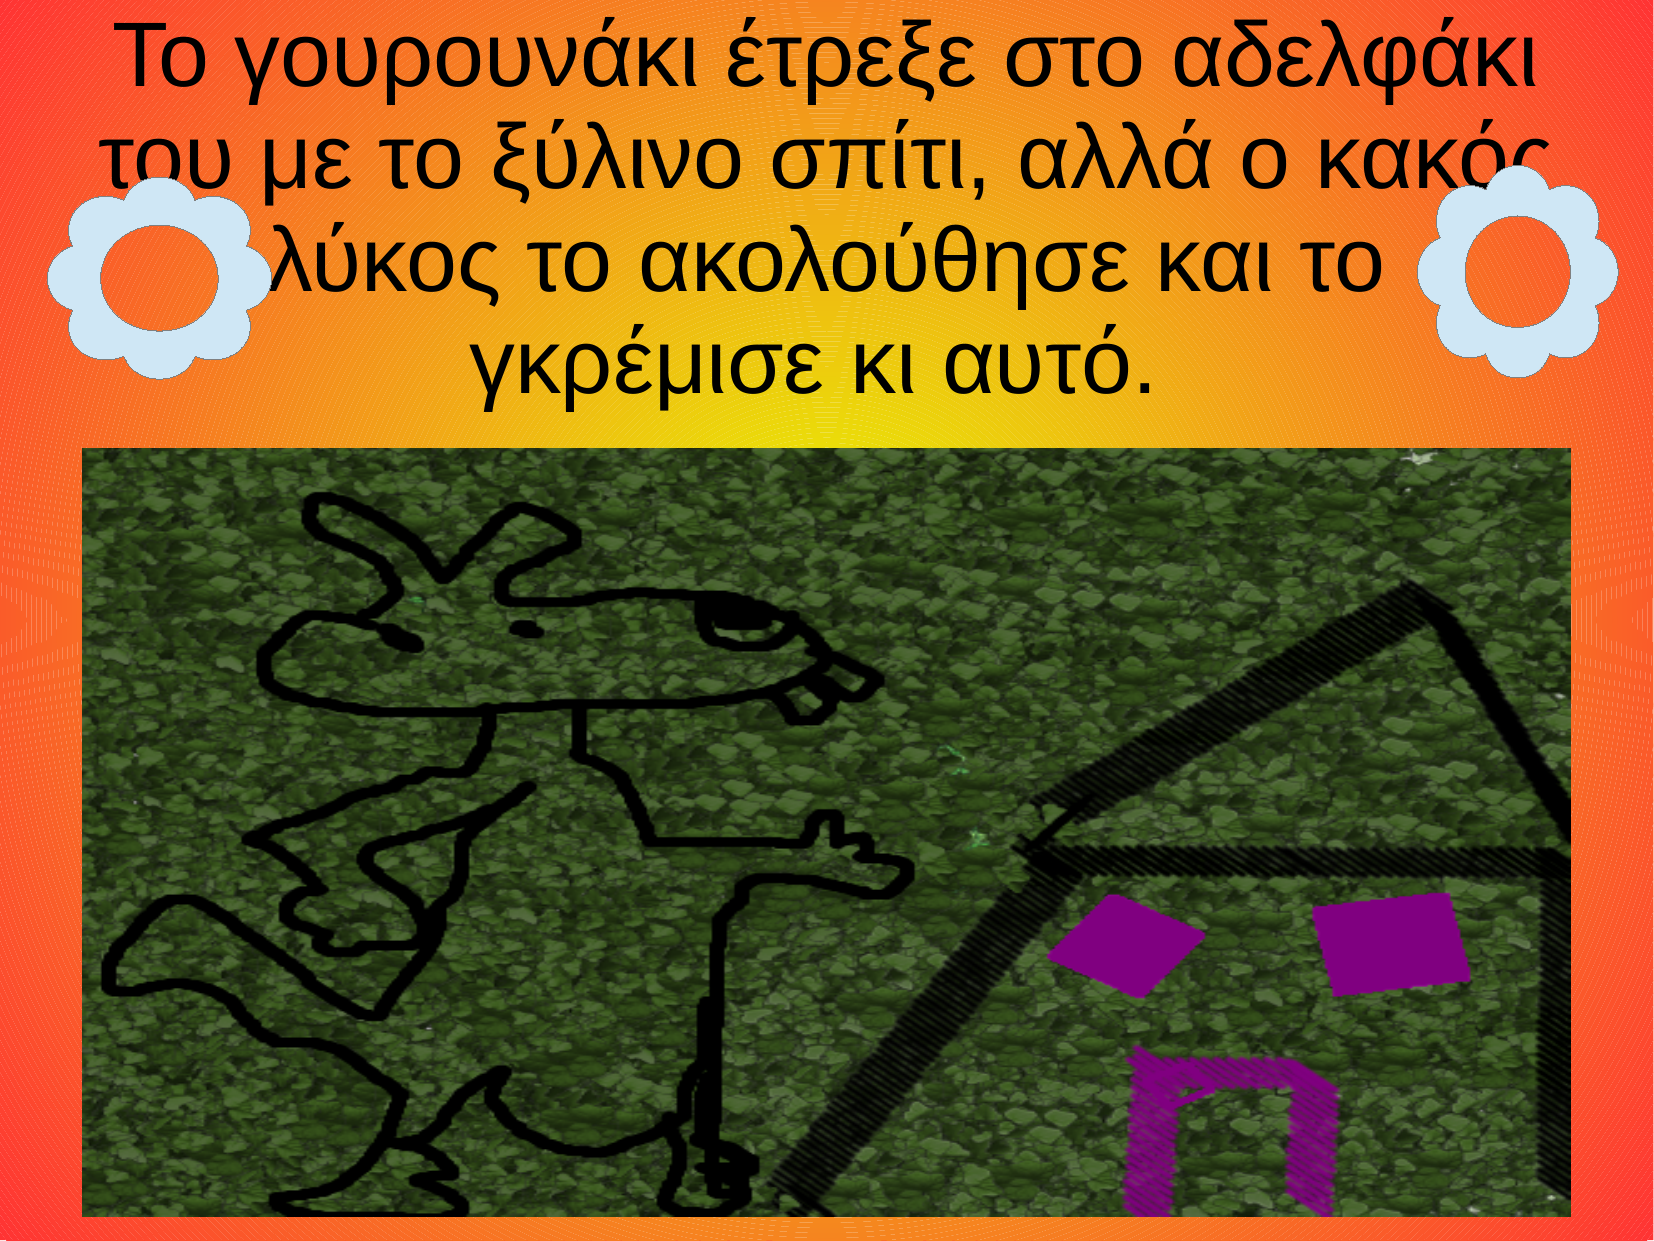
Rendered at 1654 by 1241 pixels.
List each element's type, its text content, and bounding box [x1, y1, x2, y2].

text_box [1417, 165, 1619, 378]
title Το γουρουνάκι έτρεξε στο αδελφάκι του με το ξύλινο σπίτι, αλλά ο κακός λύκος το ακολούθησε και το γκρέμισε κι αυτό. [101, 226, 218, 331]
picture [82, 448, 1571, 1217]
text_box [47, 177, 272, 380]
title Το γουρουνάκι έτρεξε στο αδελφάκι του με το ξύλινο σπίτι, αλλά ο κακός λύκος το ακολούθησε και το γκρέμισε κι αυτό. [1466, 217, 1570, 327]
title Το γουρουνάκι έτρεξε στο αδελφάκι του με το ξύλινο σπίτι, αλλά ο κακός λύκος το ακολούθησε και το γκρέμισε κι αυτό. [82, 3, 1571, 414]
